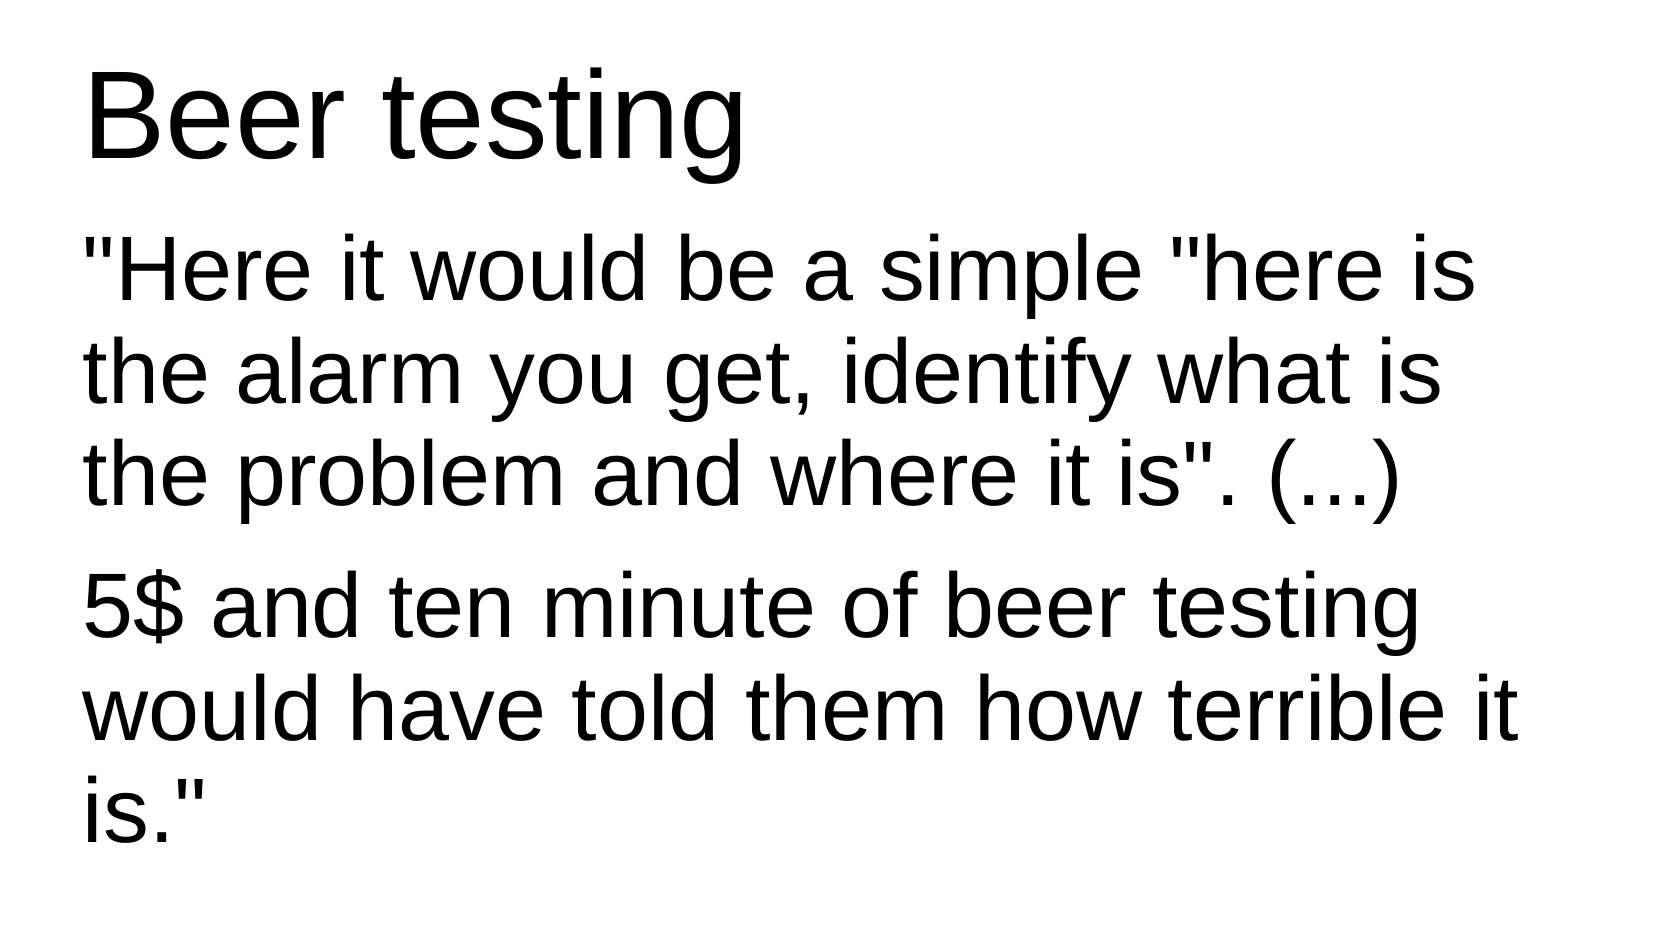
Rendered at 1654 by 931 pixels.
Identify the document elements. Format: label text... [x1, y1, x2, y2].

title Beer testing [82, 37, 1571, 193]
list "Here it would be a simple "here is the alarm you get, identify what is the problem and where it is". (...) 5$ and ten minute of beer testing would have told them how terrible it is." [82, 217, 1571, 863]
